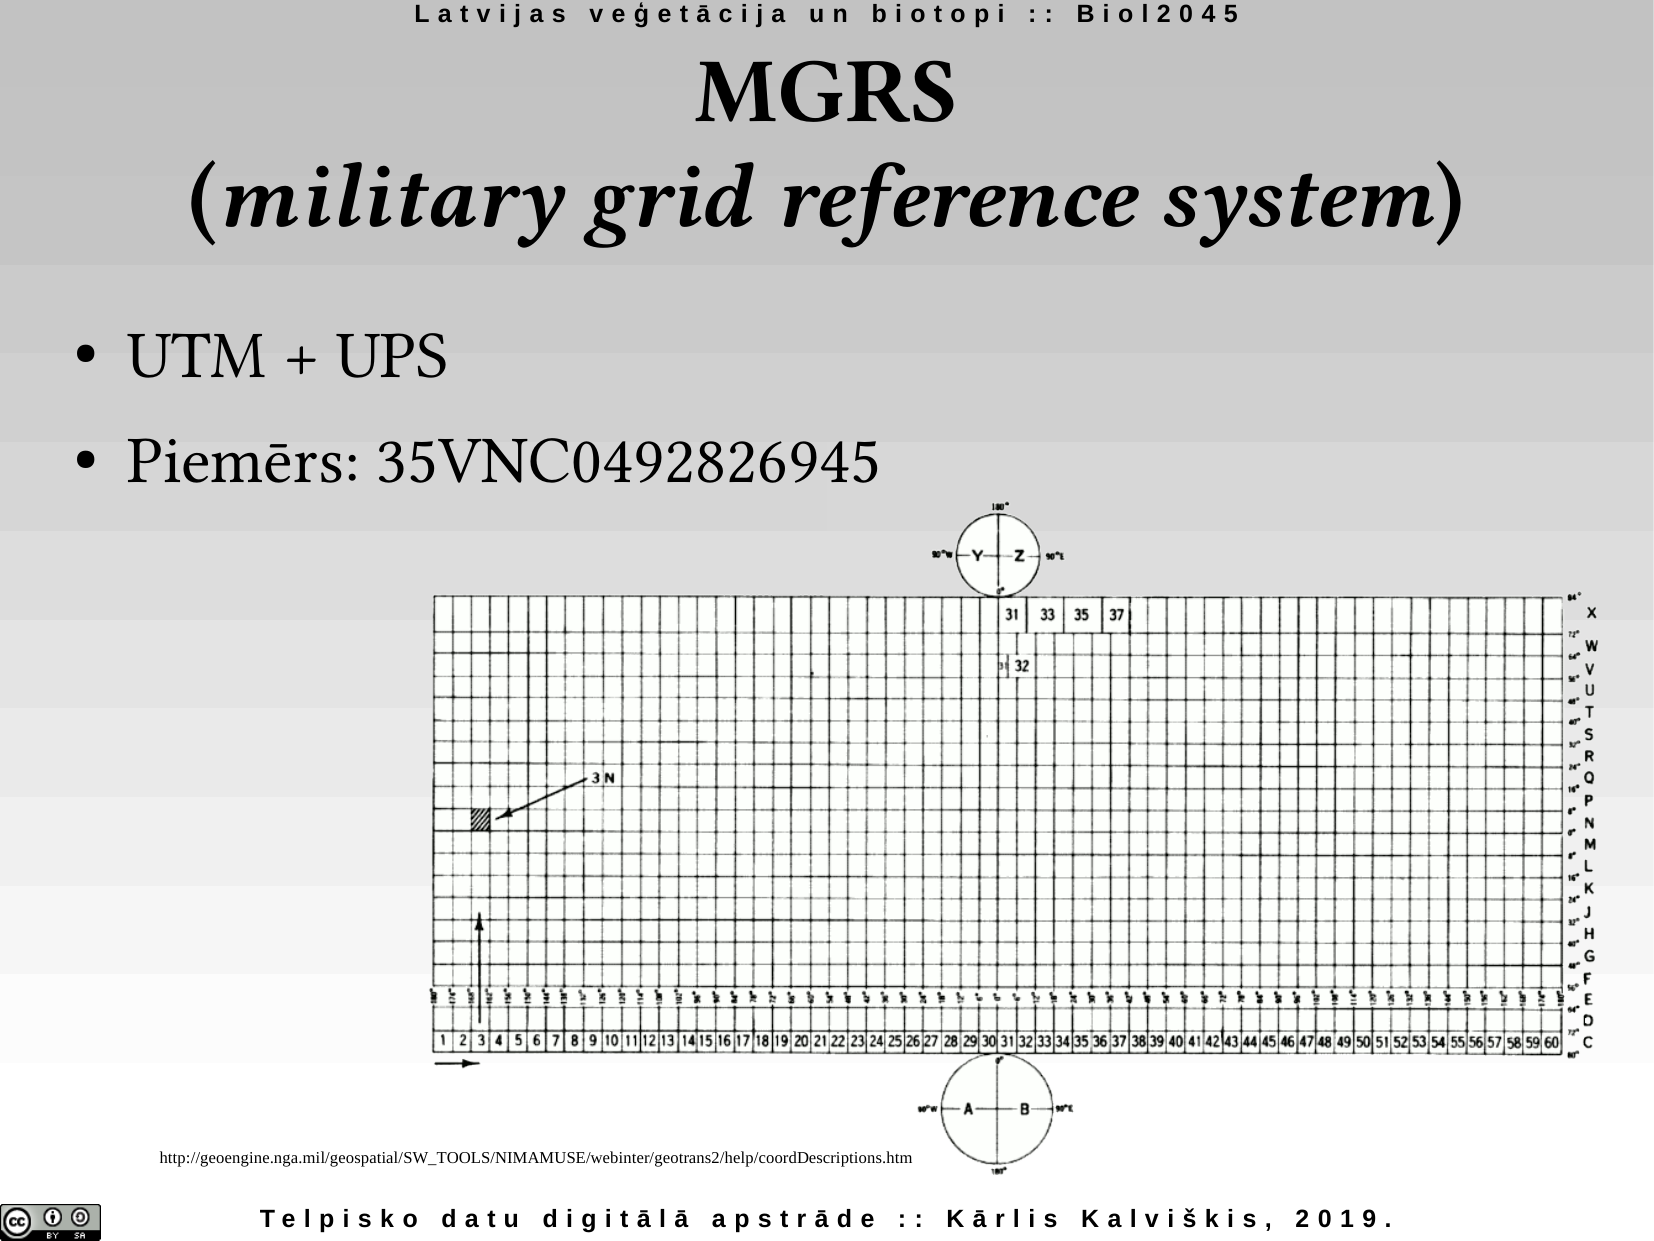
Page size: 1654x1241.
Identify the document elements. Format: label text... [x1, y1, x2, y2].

text_box http://geoengine.nga.mil/geospatial/SW_TOOLS/NIMAMUSE/webinter/geotrans2/help/coordDescriptions.htm [159, 1148, 915, 1164]
list UTM + UPS Piemērs: 35VNC0492826945 [56, 317, 1600, 1175]
title MGRS (military grid reference system) [0, 1, 1654, 287]
picture [0, 287, 1654, 1241]
